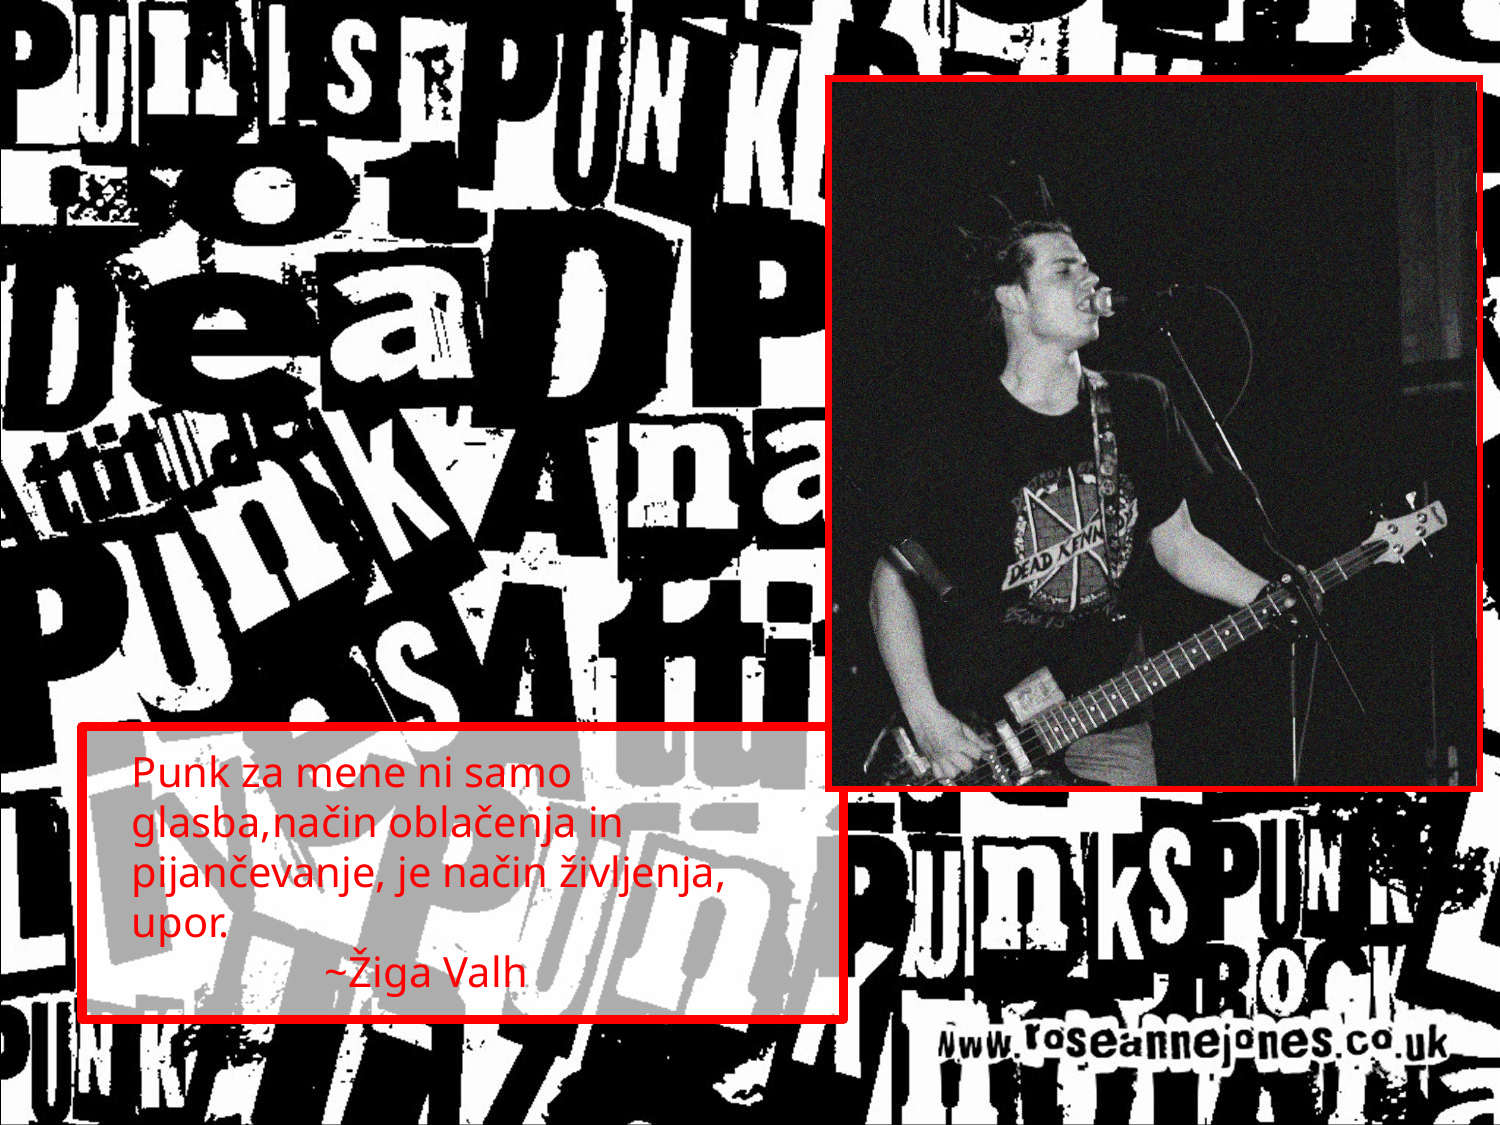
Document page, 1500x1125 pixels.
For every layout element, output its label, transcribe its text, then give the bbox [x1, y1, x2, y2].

text_box [81, 726, 844, 1020]
picture [0, 0, 1500, 1125]
text_box Punk za mene ni samo glasba,način oblačenja in pijančevanje, je način življenja, upor. ~Žiga Valh [117, 738, 797, 1004]
